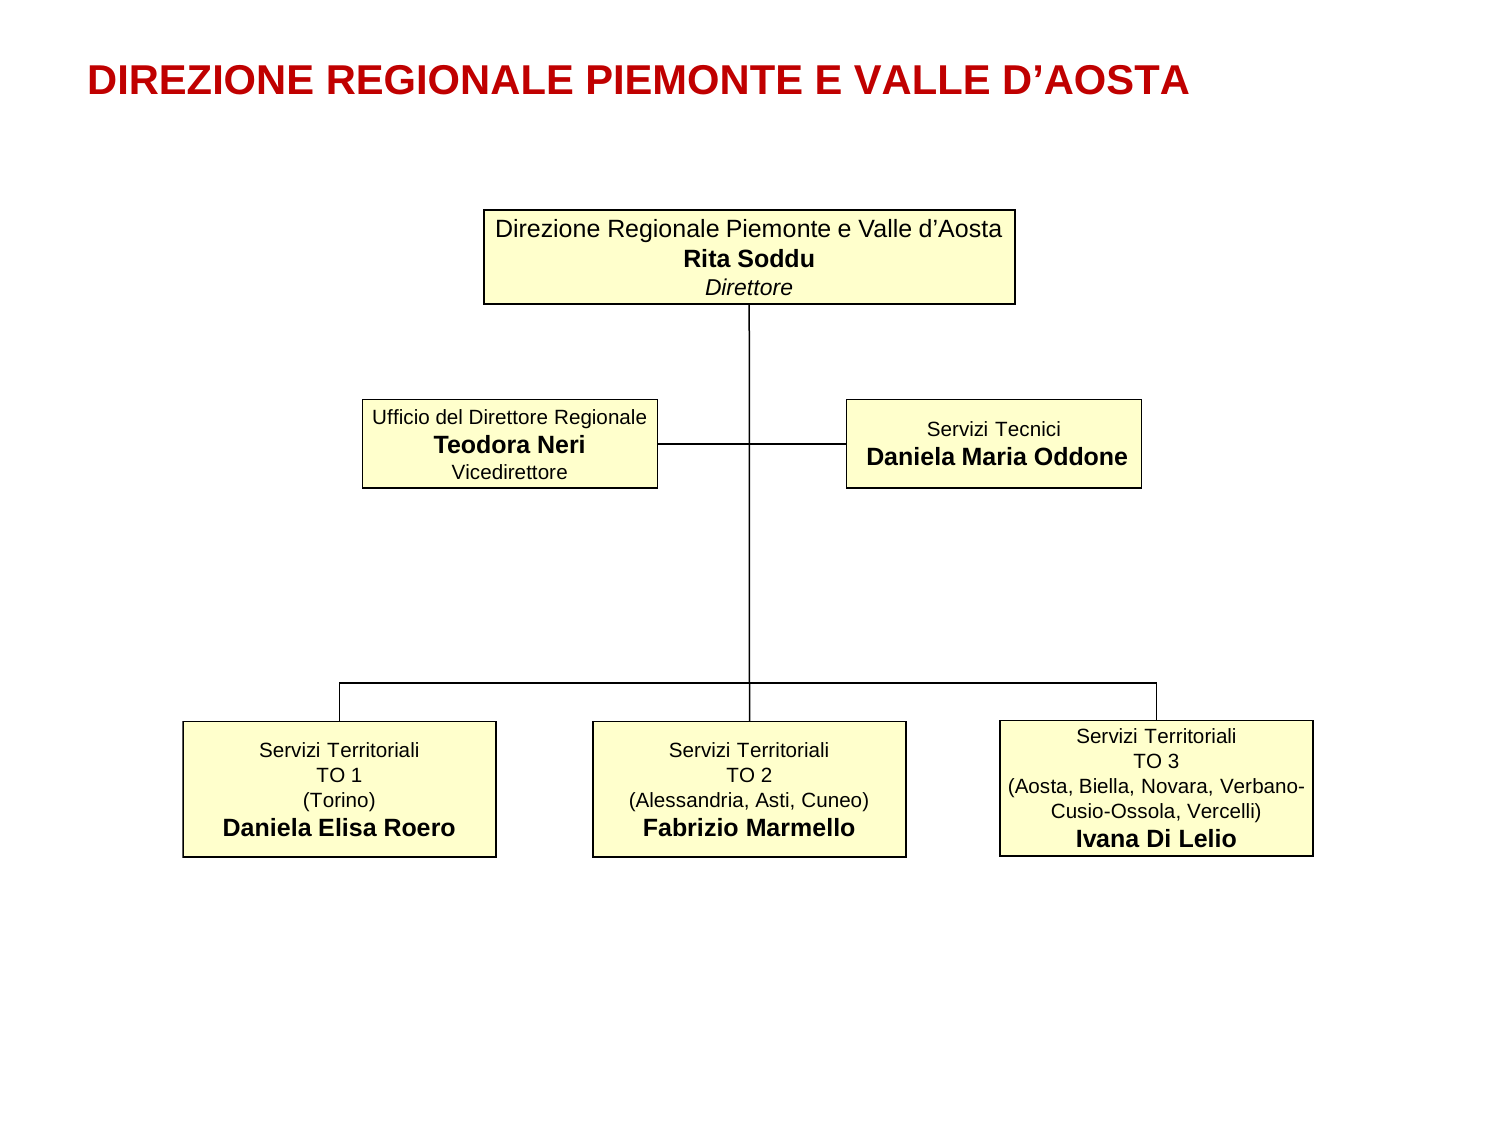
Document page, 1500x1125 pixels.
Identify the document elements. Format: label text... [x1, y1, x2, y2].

title DIREZIONE REGIONALE PIEMONTE E VALLE D’AOSTA [72, 45, 1462, 128]
picture [182, 205, 1318, 868]
